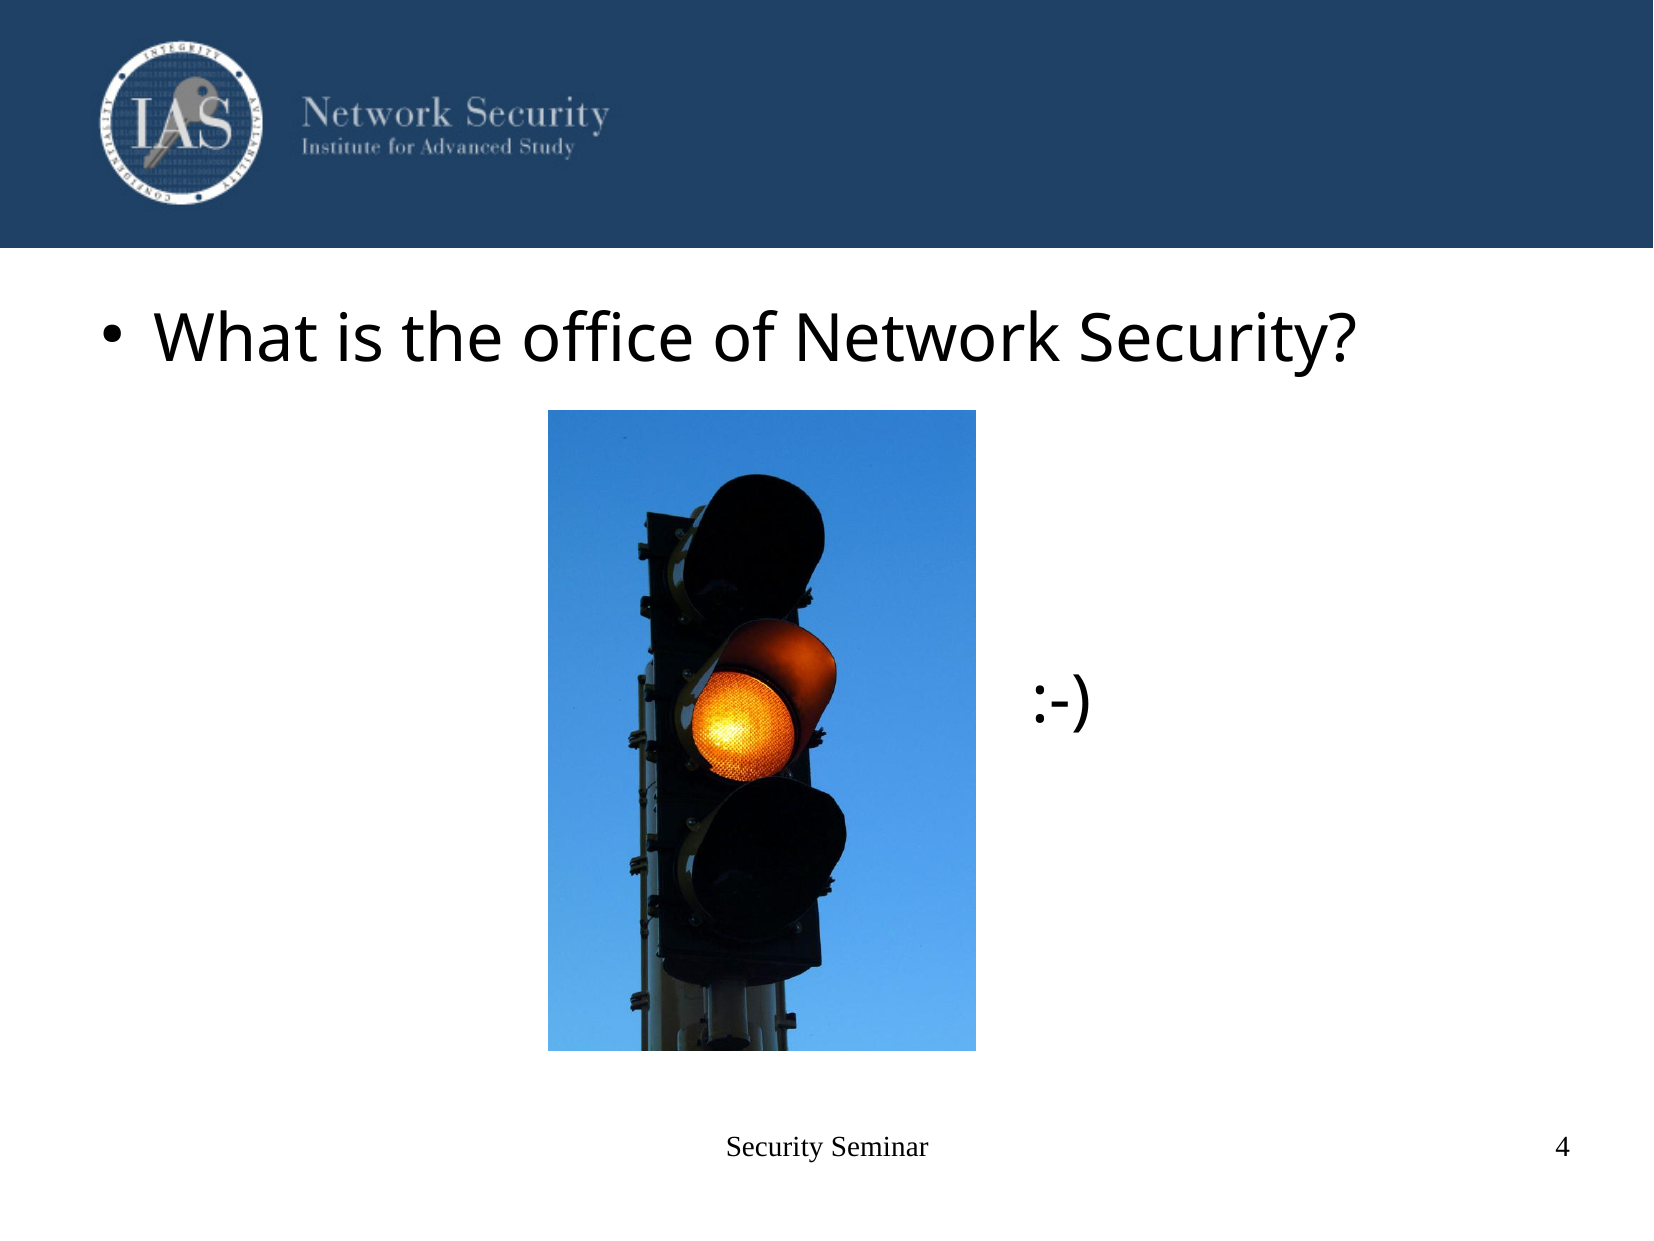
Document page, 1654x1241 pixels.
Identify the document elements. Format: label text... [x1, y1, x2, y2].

picture [548, 410, 976, 1051]
list What is the office of Network Security? :-) [82, 290, 1571, 1095]
picture [0, 0, 1653, 248]
